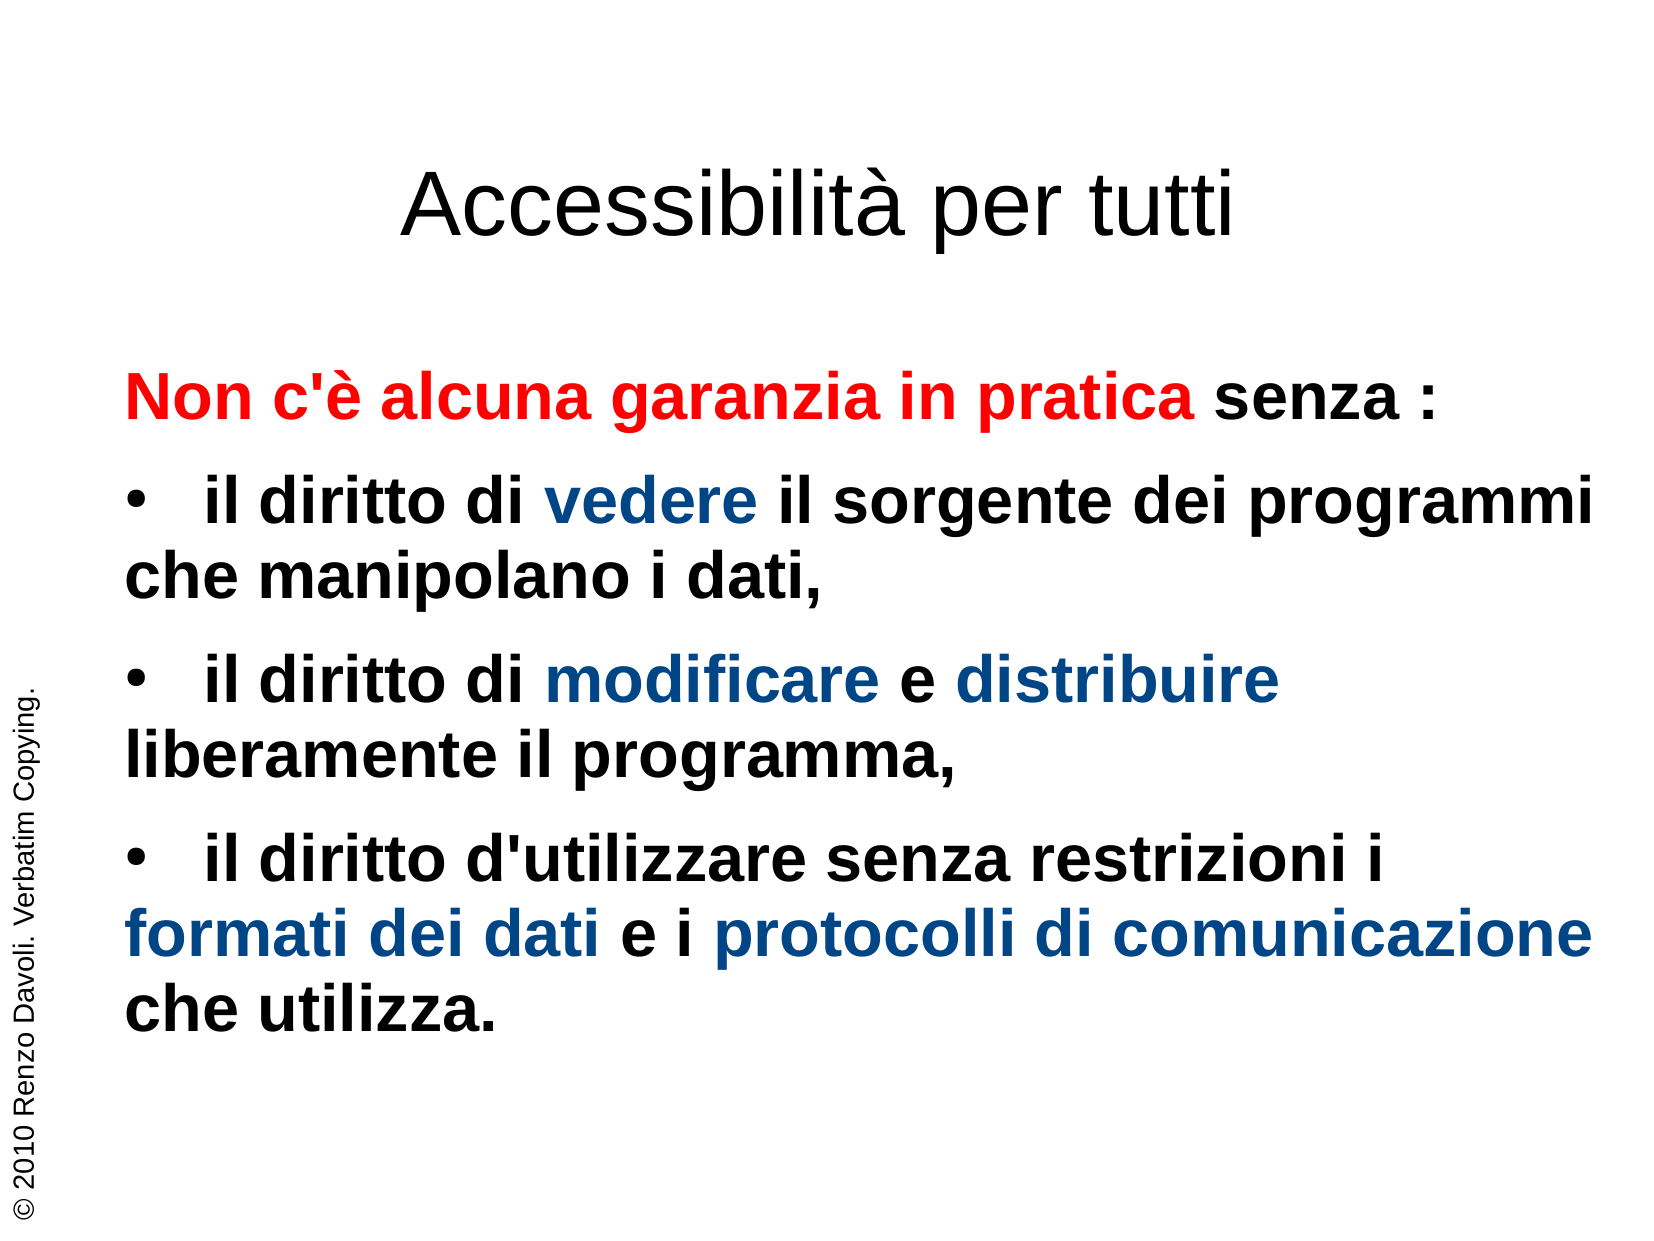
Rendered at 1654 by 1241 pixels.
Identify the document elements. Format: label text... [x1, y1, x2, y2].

list Non c'è alcuna garanzia in pratica senza : il diritto di vedere il sorgente dei programmi che manipolano i dati, il diritto di modificare e distribuire liberamente il programma, il diritto d'utilizzare senza restrizioni i formati dei dati e i protocolli di comunicazione che utilizza. [124, 358, 1613, 1163]
title Accessibilità per tutti [75, 107, 1564, 301]
